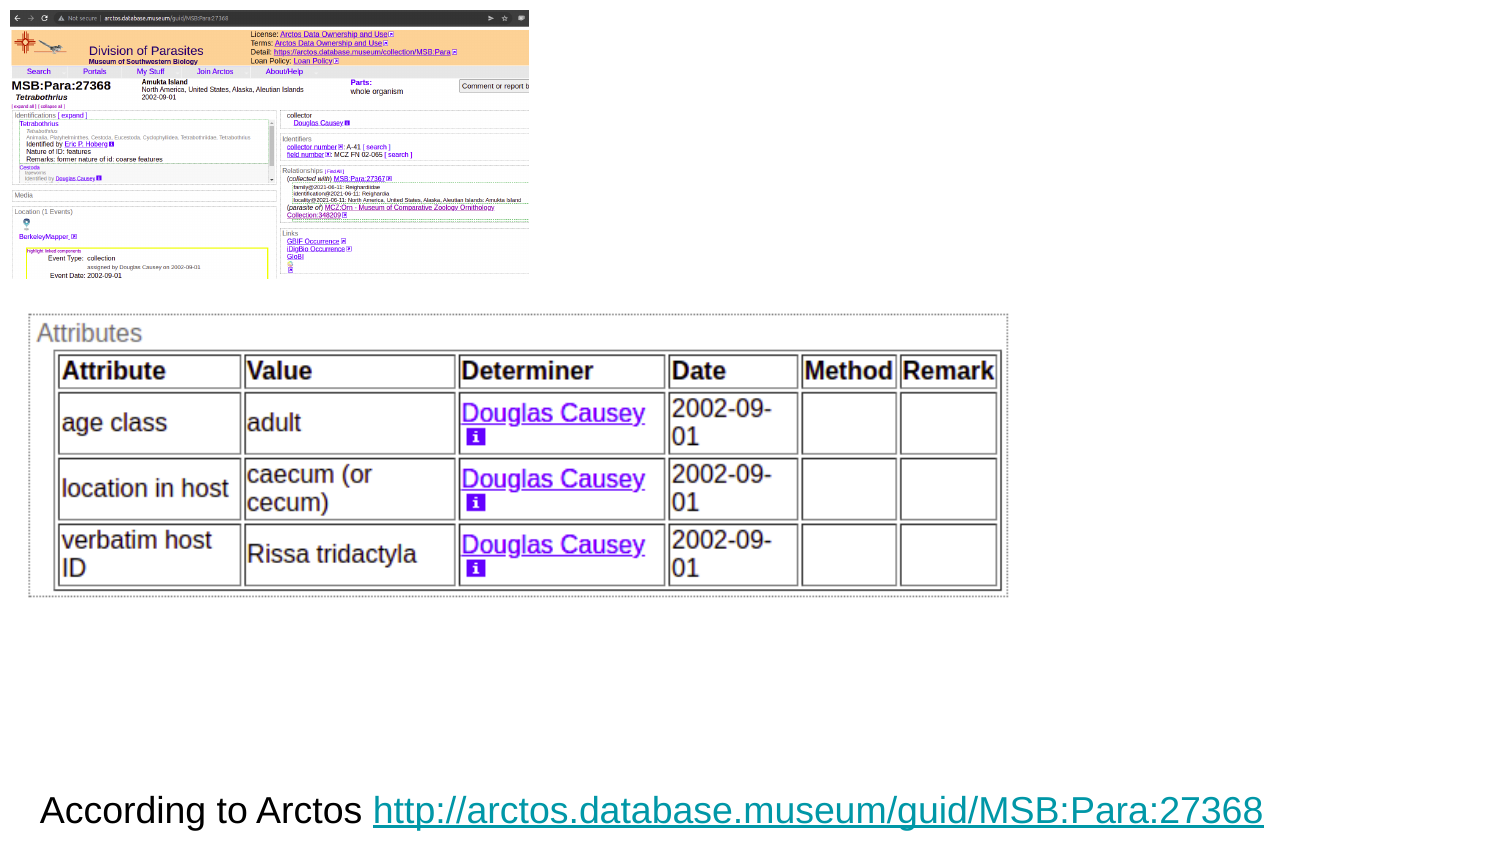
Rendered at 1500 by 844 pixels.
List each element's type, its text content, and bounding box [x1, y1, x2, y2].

picture [10, 10, 529, 279]
text_box According to Arctos http://arctos.database.museum/guid/MSB:Para:27368 [24, 770, 1399, 824]
picture [24, 303, 1024, 610]
